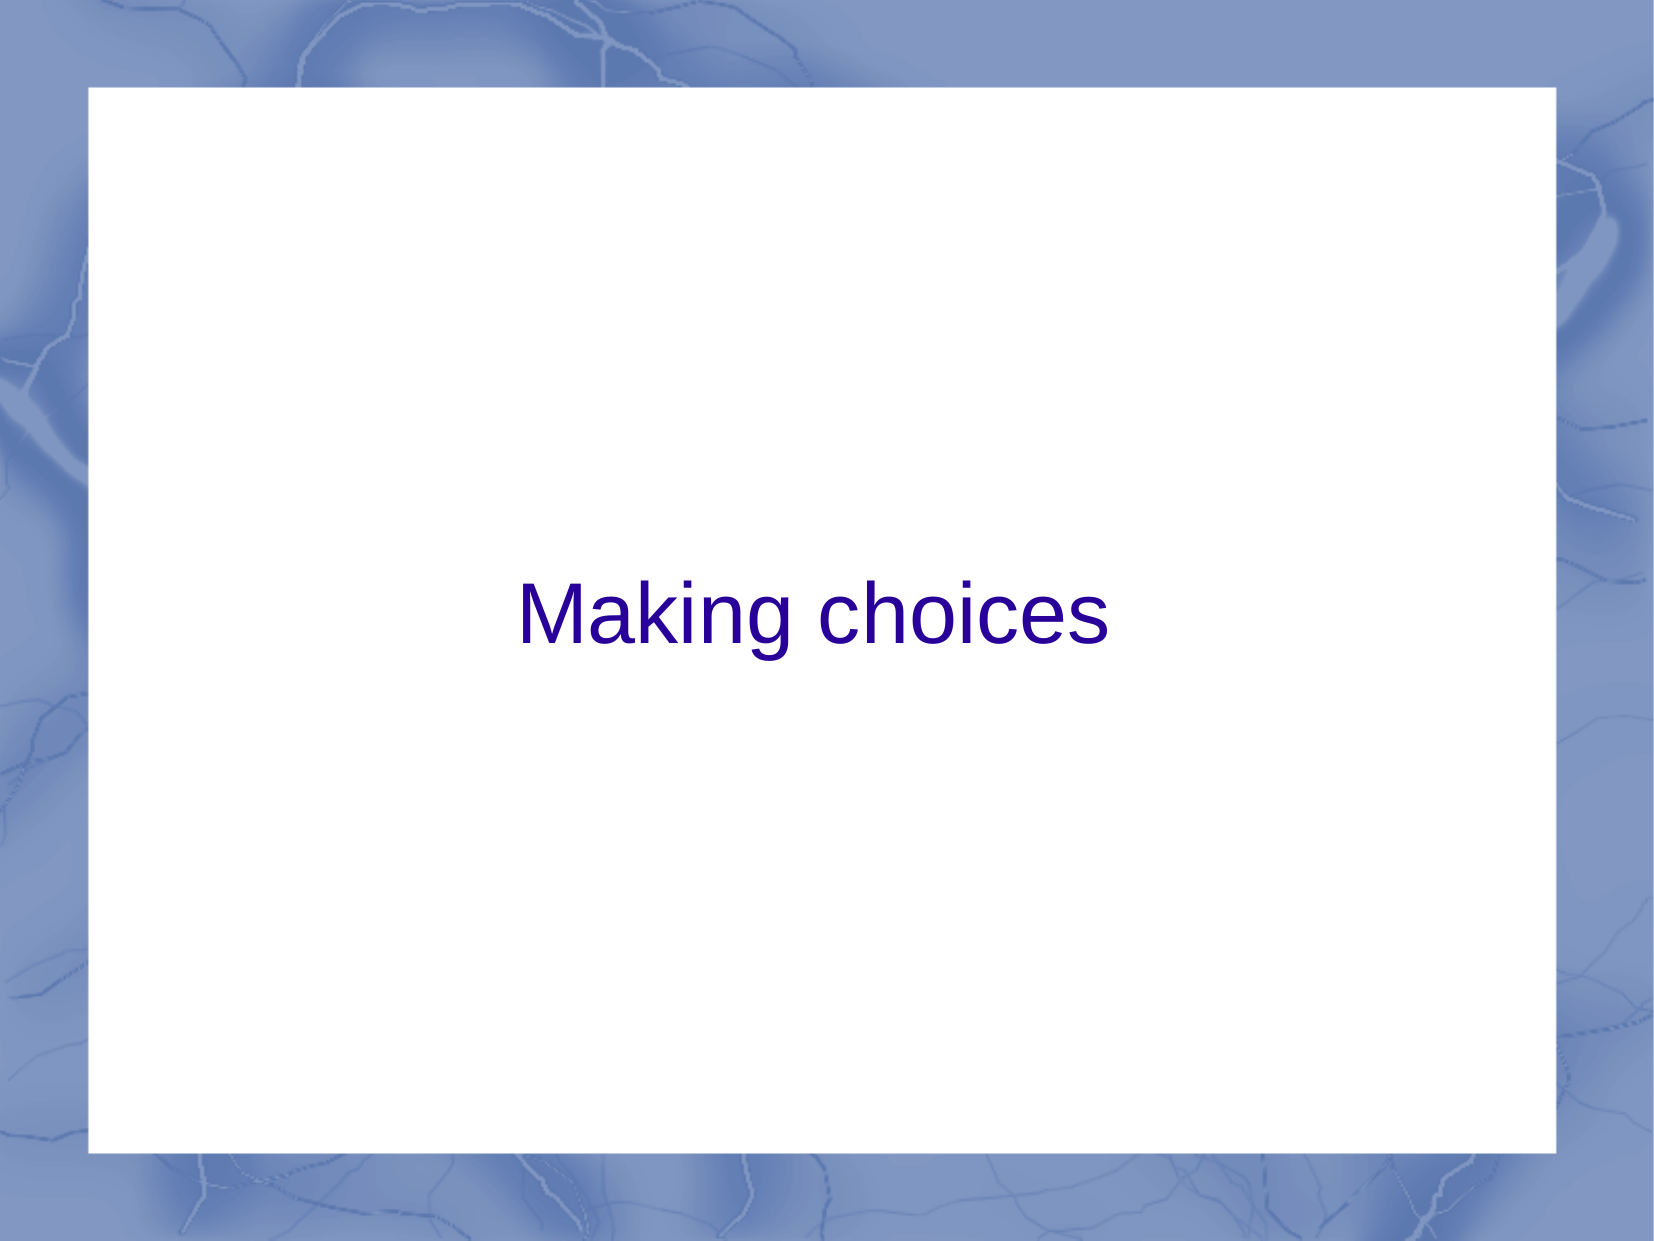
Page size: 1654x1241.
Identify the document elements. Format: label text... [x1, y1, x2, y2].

title Making choices [105, 510, 1523, 718]
picture [0, 0, 1654, 1241]
